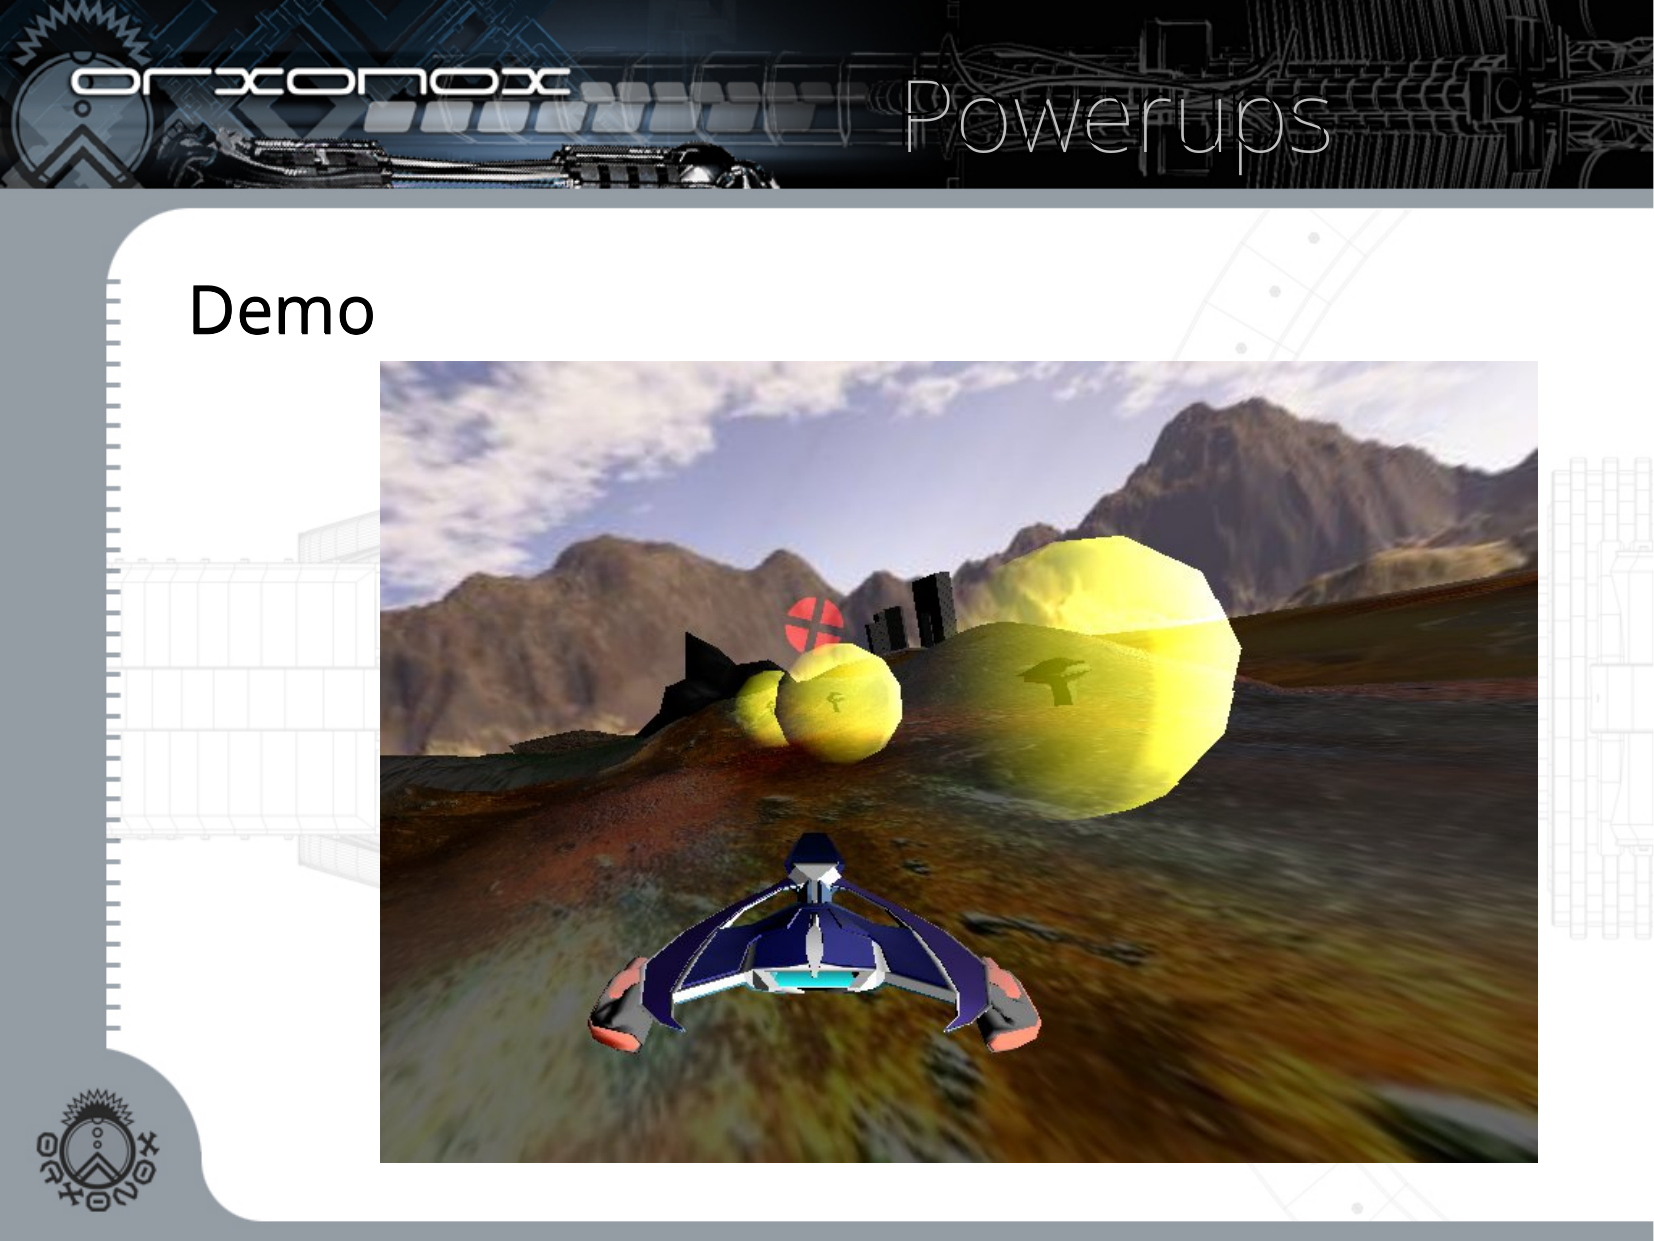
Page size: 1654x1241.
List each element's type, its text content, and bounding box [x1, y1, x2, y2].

picture [0, 0, 1654, 1241]
text_box Demo [187, 262, 1556, 290]
text_box Powerups [842, 32, 1517, 156]
